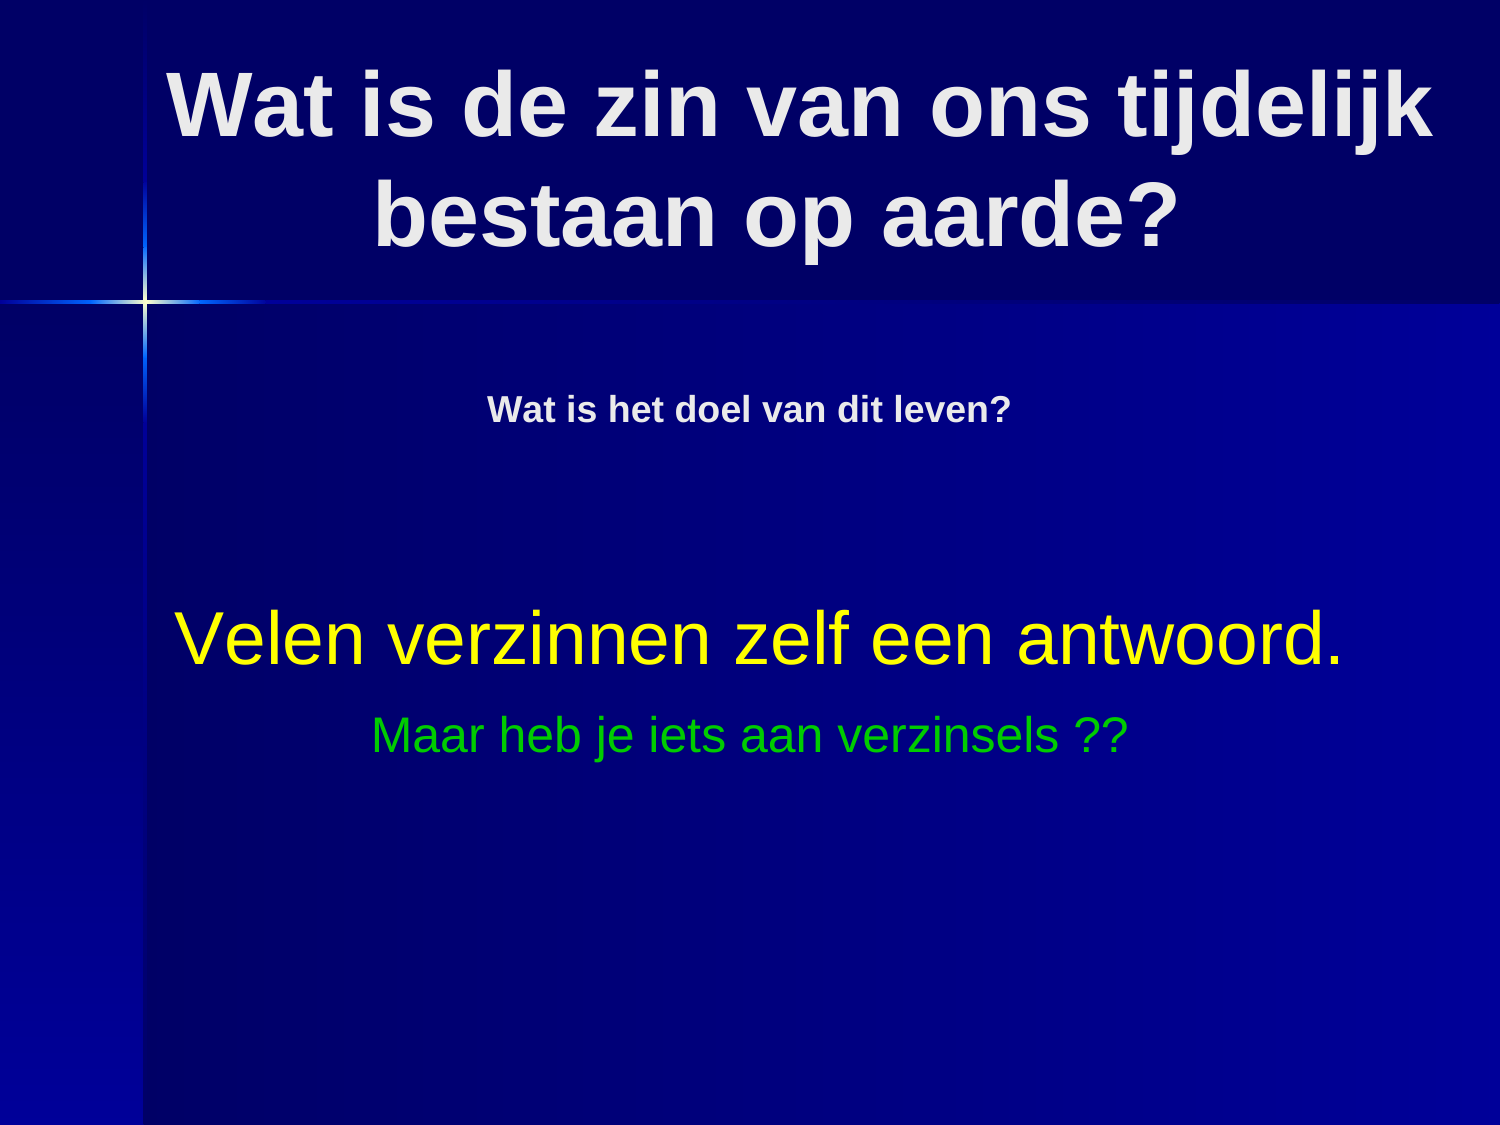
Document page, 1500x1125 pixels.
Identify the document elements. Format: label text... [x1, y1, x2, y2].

text_box Wat is de zin van ons tijdelijk bestaan op aarde? Wat is het doel van dit leven? Velen verzinnen zelf een antwoord. Maar heb je iets aan verzinsels ?? [0, 37, 1500, 853]
